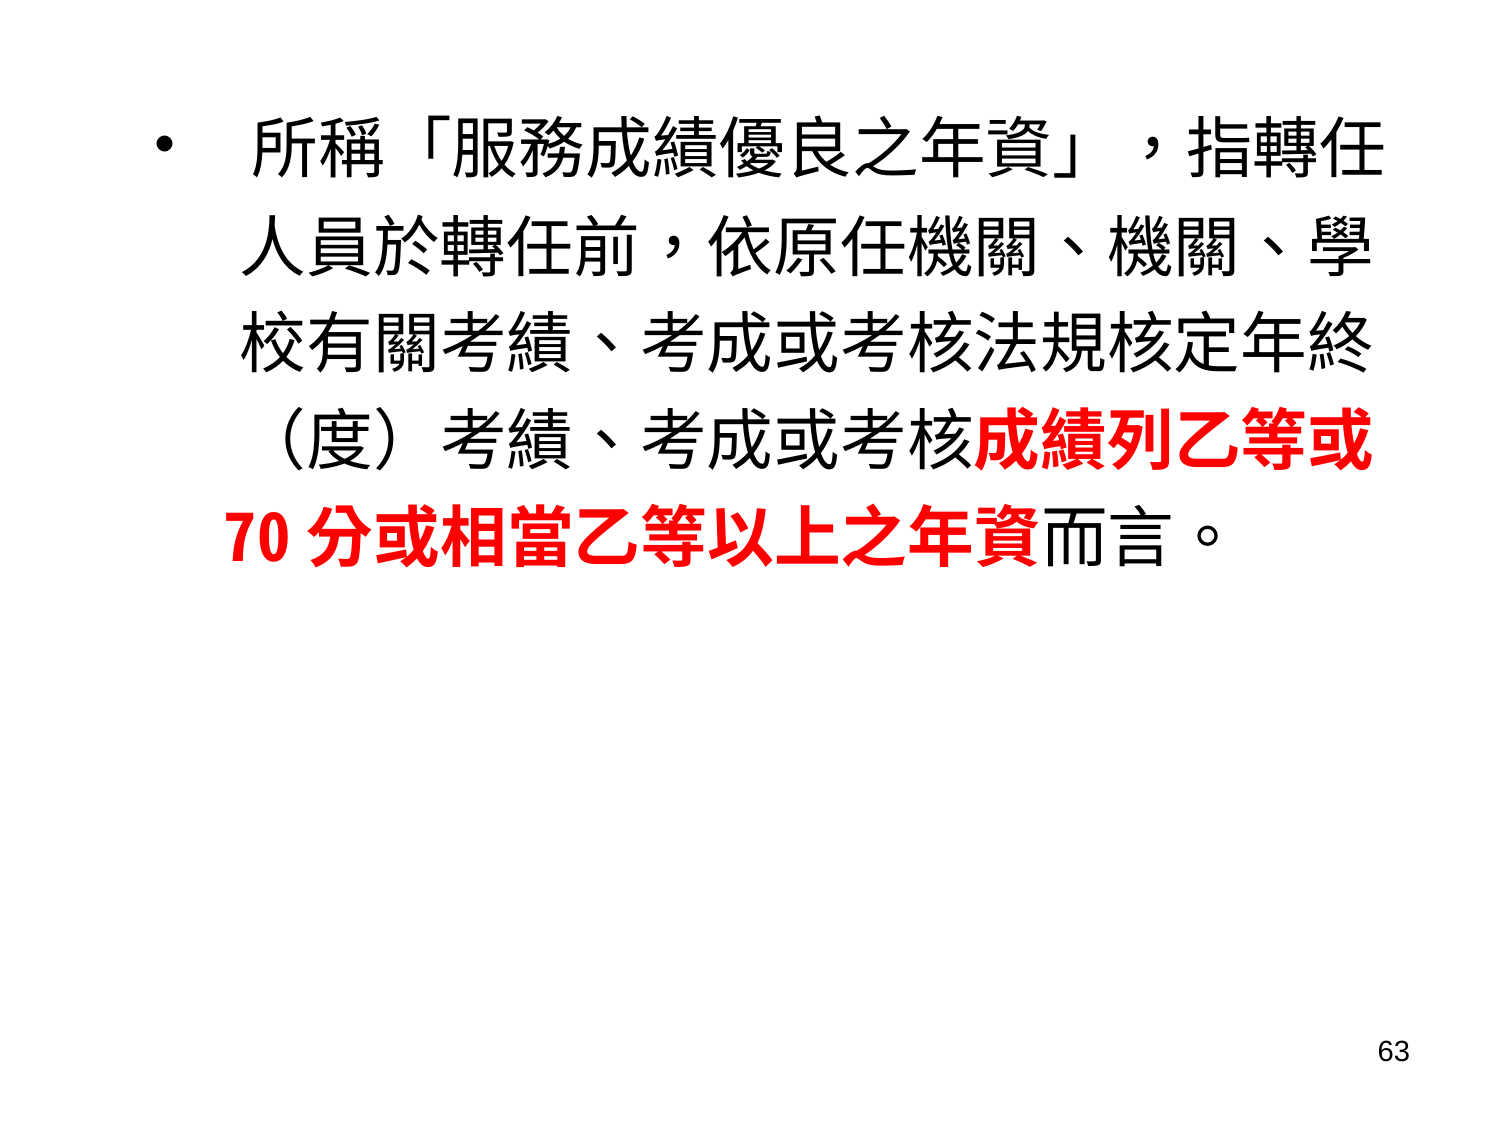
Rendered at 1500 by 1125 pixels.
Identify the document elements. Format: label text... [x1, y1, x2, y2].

list • 所稱「服務成績優良之年資」，指轉任 人員於轉任前，依原任機關、機關、學 校有關考績、考成或考核法規核定年終 （度）考績、考成或考核成績列乙等或 70分或相當乙等以上之年資而言。 [75, 90, 1426, 1005]
